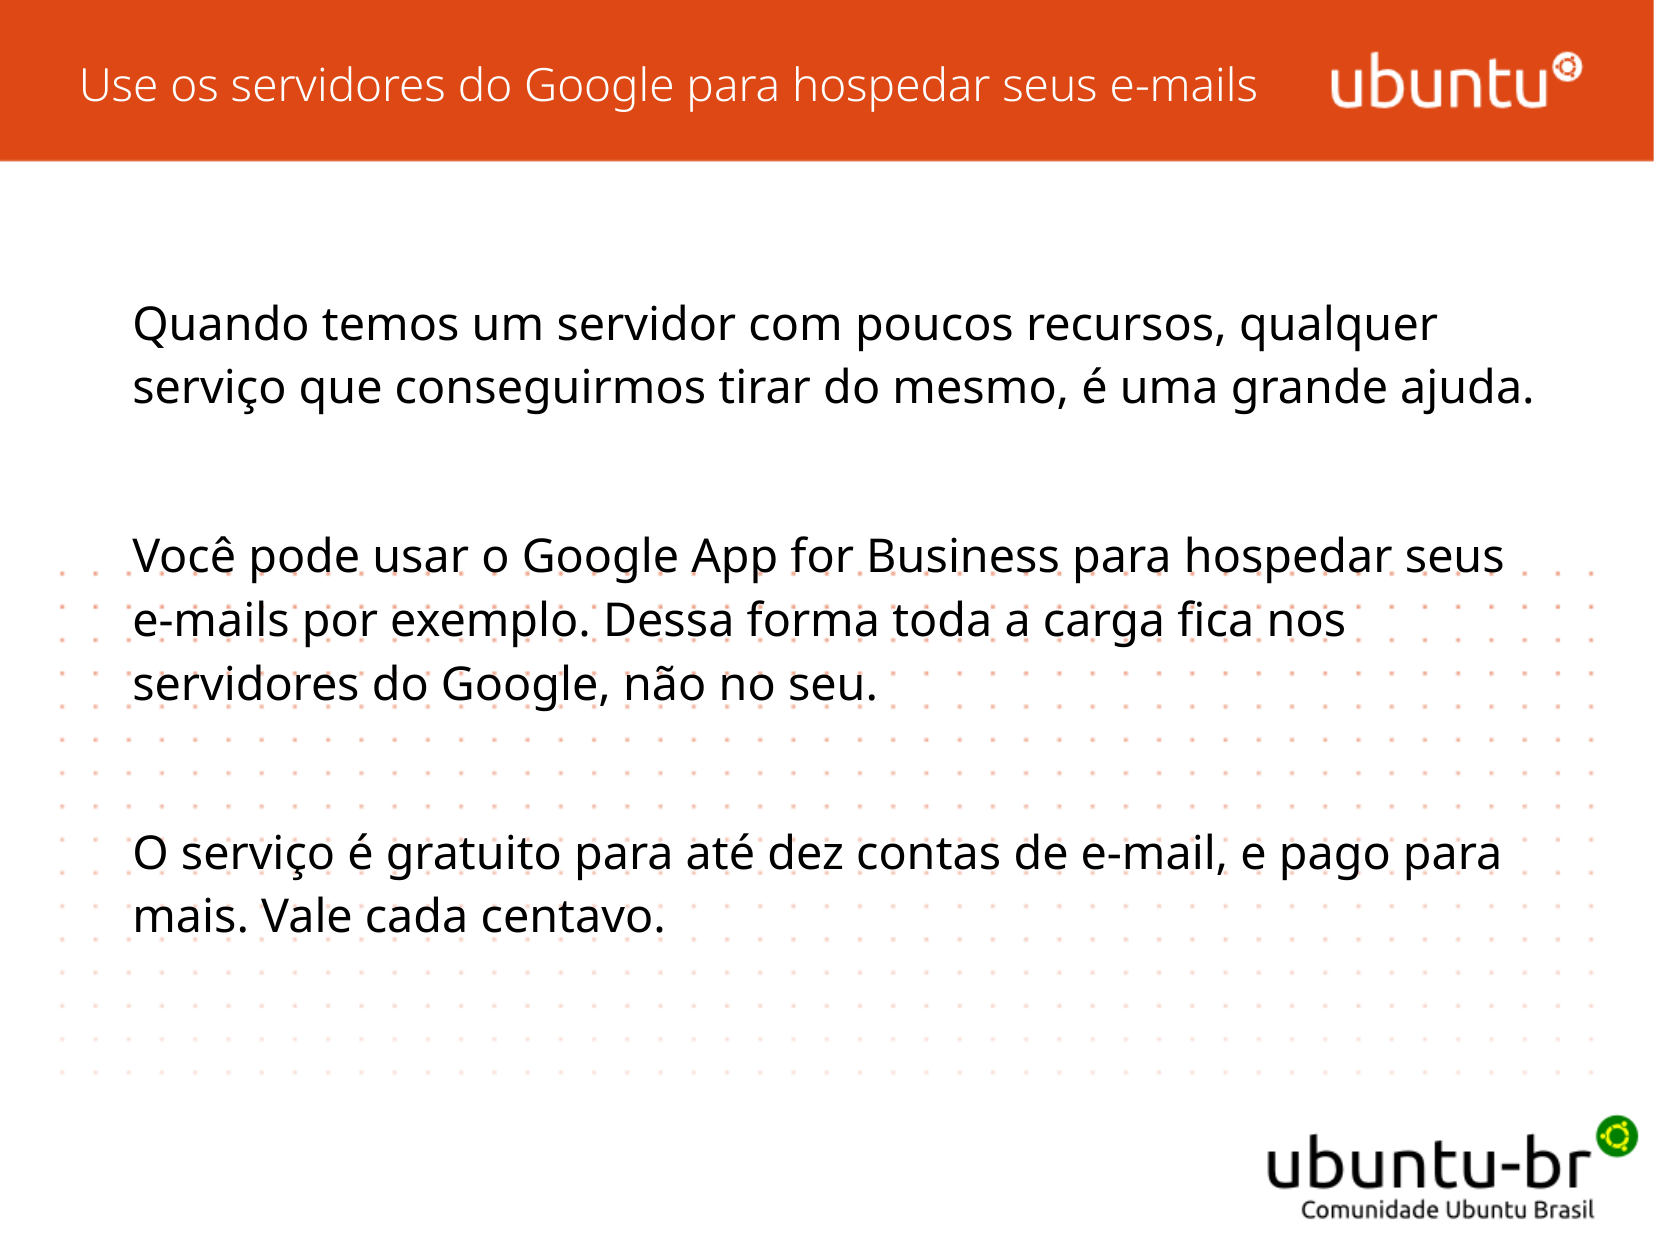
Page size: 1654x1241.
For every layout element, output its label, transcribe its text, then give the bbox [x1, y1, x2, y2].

title Use os servidores do Google para hospedar seus e-mails [41, 31, 1300, 136]
picture [0, 0, 1654, 1241]
list Quando temos um servidor com poucos recursos, qualquer serviço que conseguirmos tirar do mesmo, é uma grande ajuda. Você pode usar o Google App for Business para hospedar seus e-mails por exemplo. Dessa forma toda a carga fica nos servidores do Google, não no seu. O serviço é gratuito para até dez contas de e-mail, e pago para mais. Vale cada centavo. [82, 290, 1538, 1010]
